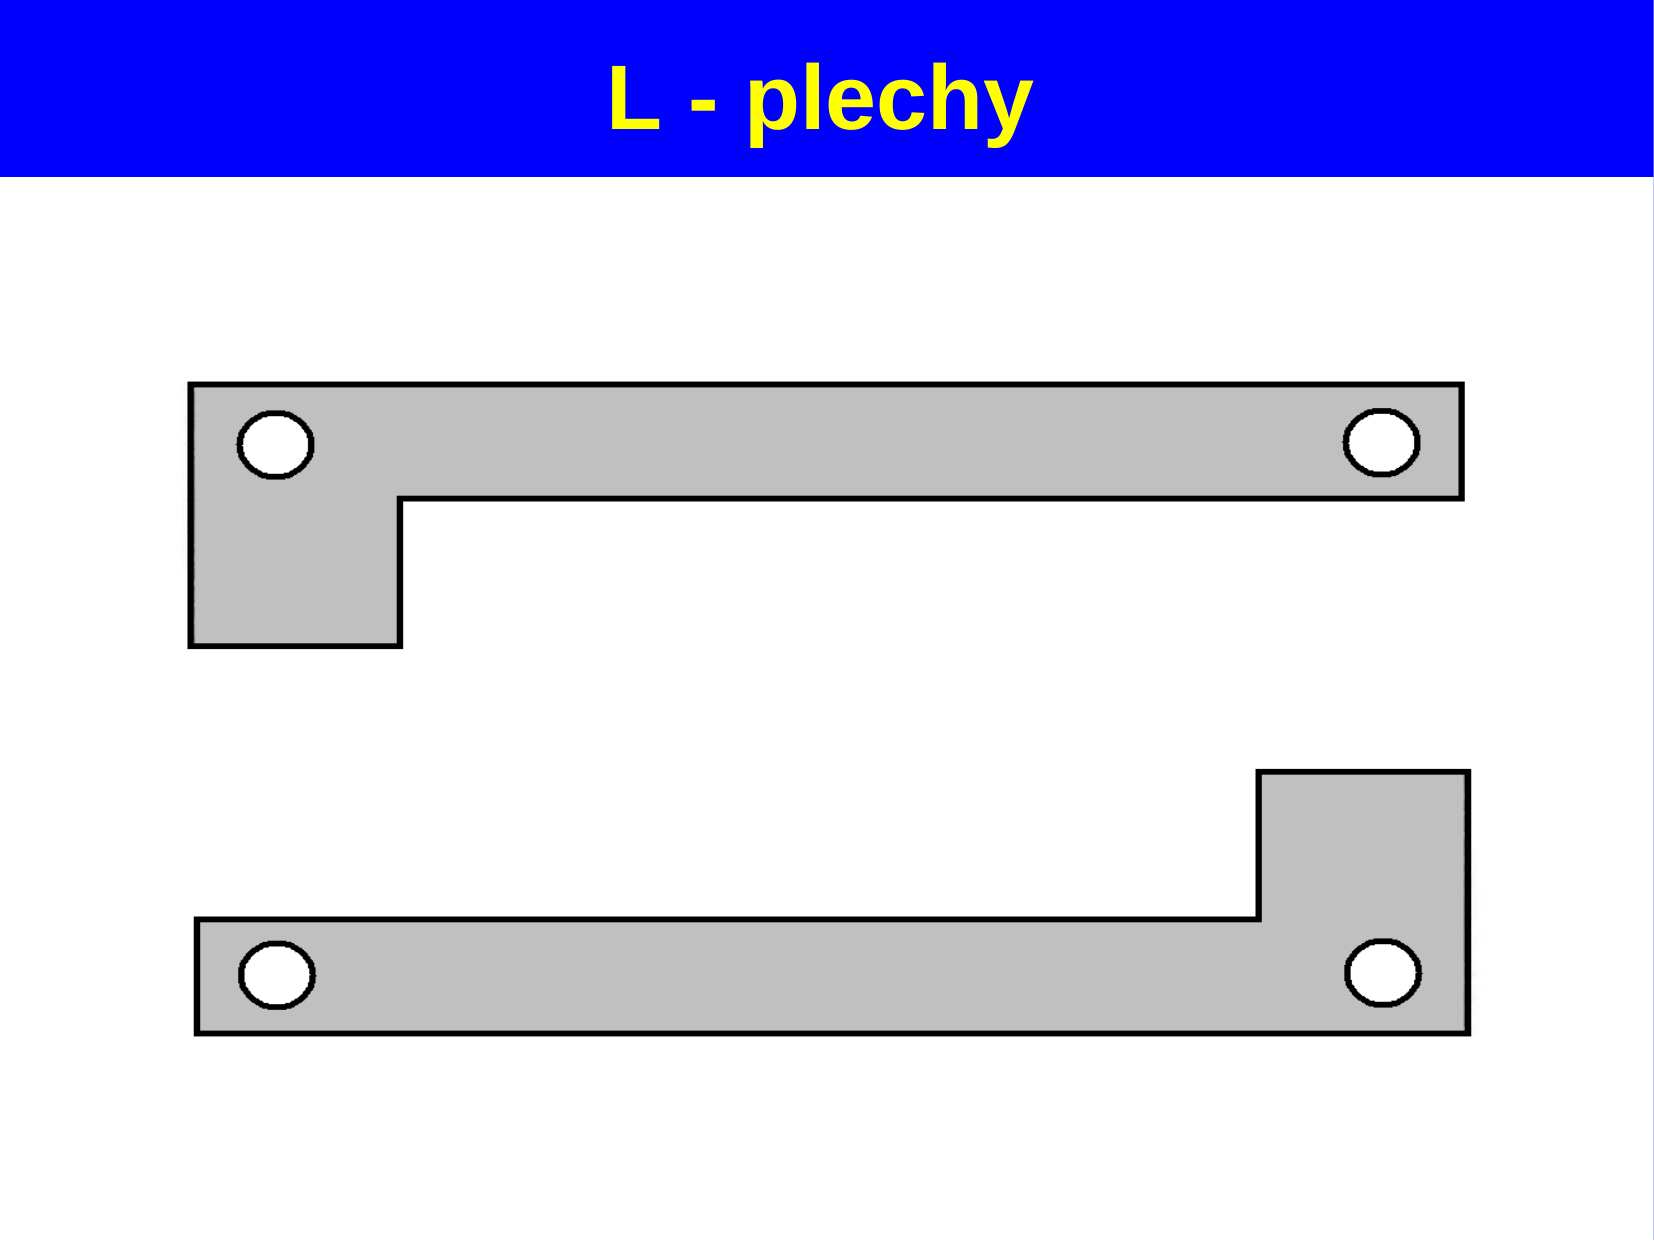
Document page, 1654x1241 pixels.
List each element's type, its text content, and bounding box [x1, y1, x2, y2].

picture [0, 177, 1654, 1241]
title L - plechy [76, 0, 1565, 177]
